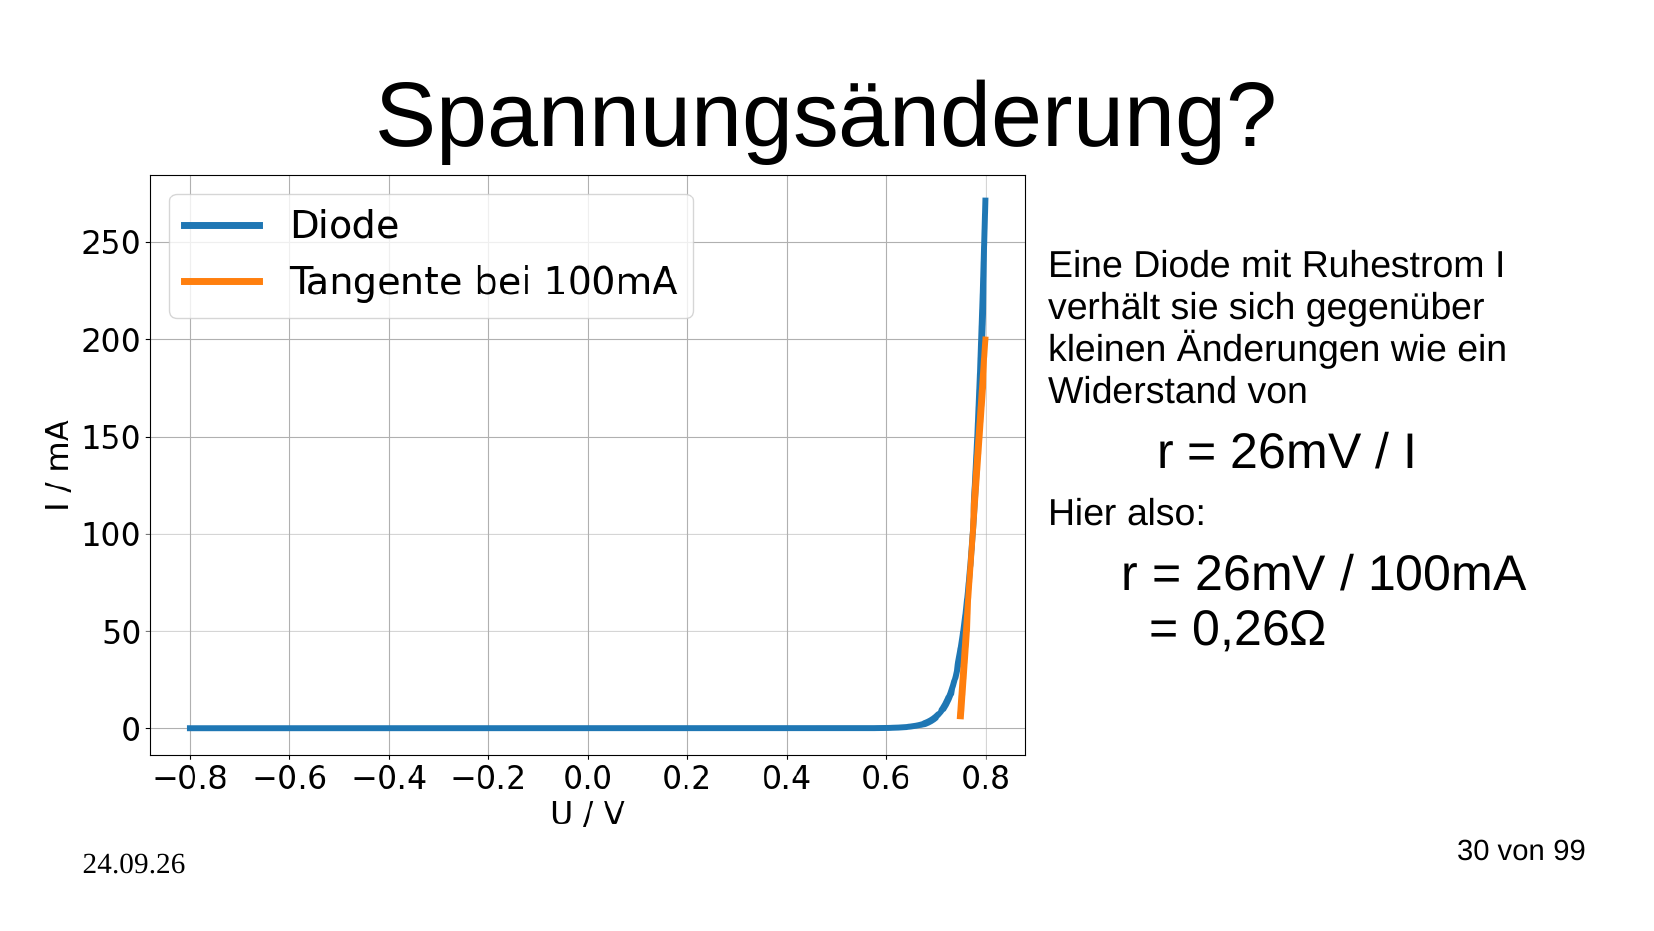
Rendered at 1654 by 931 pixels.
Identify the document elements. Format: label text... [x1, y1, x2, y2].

picture [35, 165, 1034, 840]
text_box Eine Diode mit Ruhestrom I verhält sie sich gegenüber kleinen Änderungen wie ein Widerstand von r = 26mV / I Hier also: r = 26mV / 100mA = 0,26Ω [1033, 236, 1619, 780]
title Spannungsänderung? [82, 37, 1571, 193]
